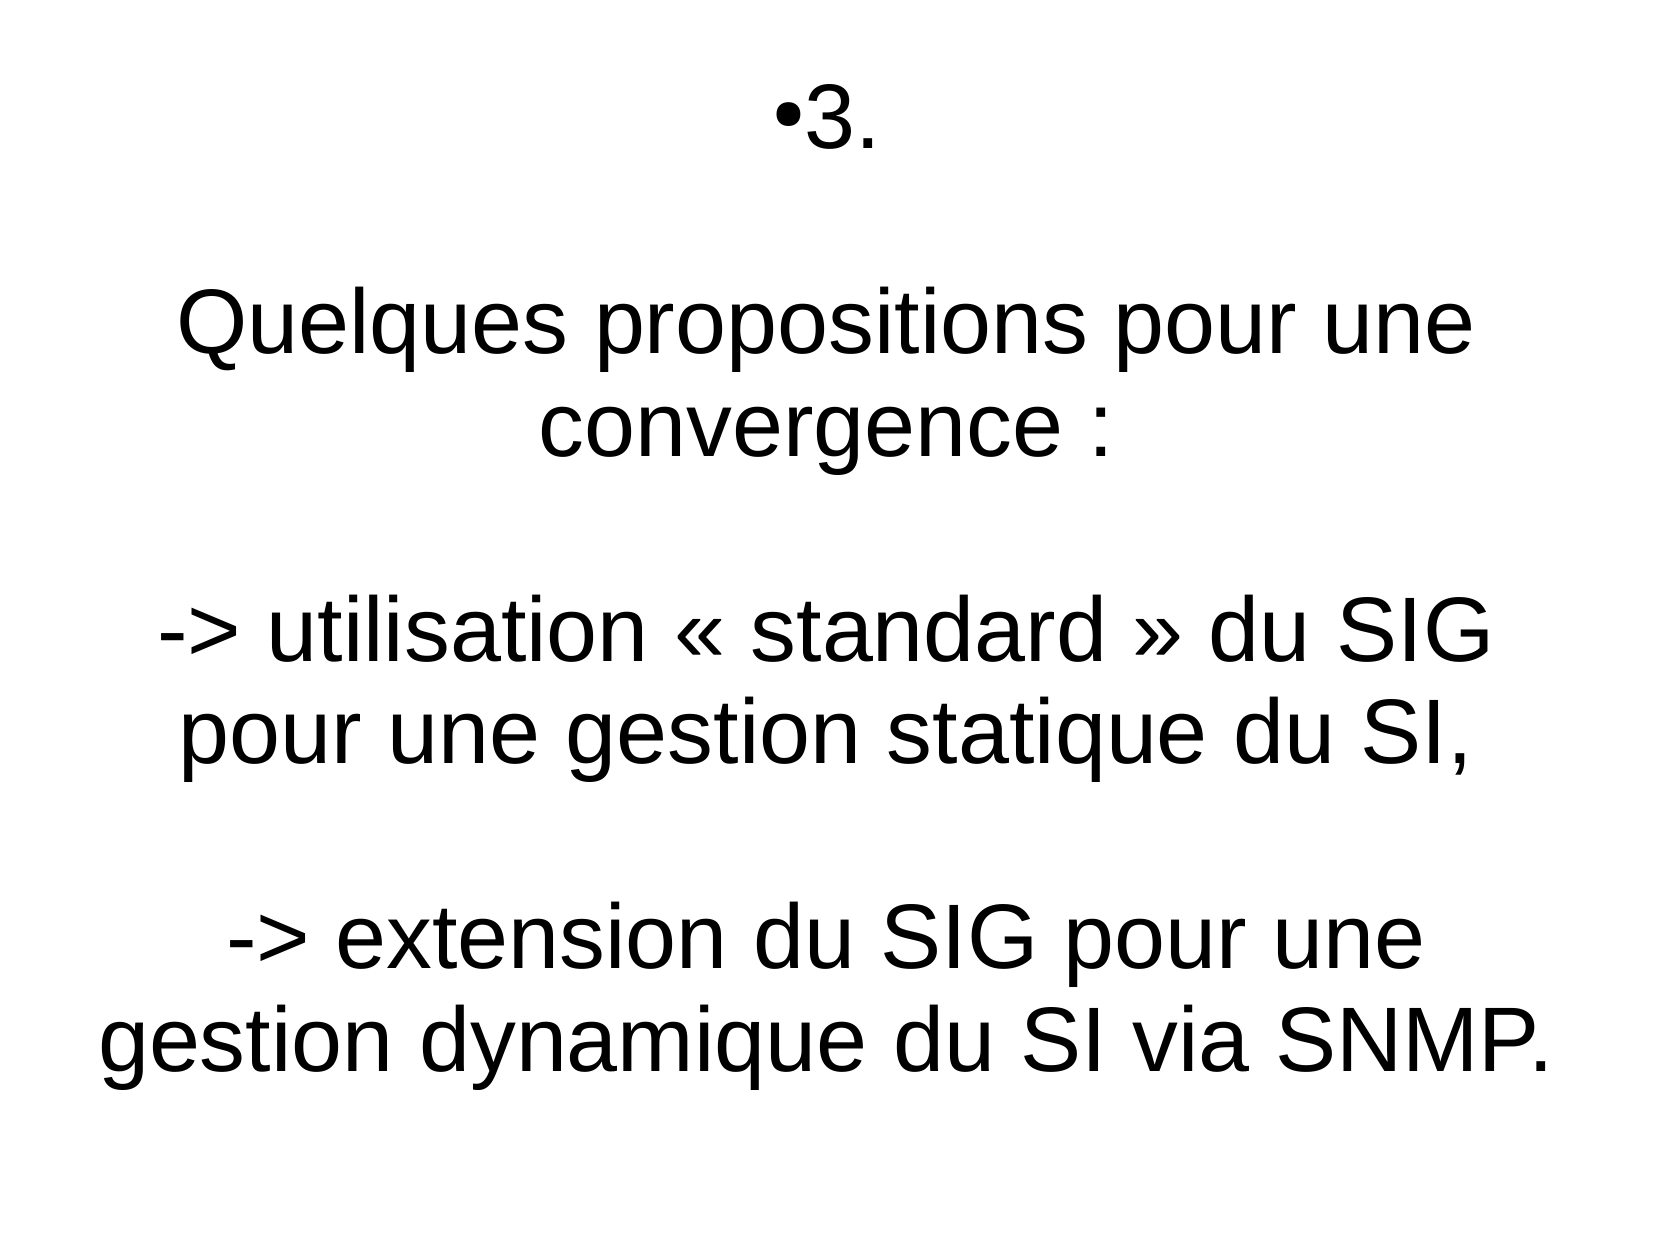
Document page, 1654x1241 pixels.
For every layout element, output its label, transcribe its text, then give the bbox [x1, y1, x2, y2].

title 3. Quelques propositions pour une convergence : -> utilisation « standard » du SIG pour une gestion statique du SI, -> extension du SIG pour une gestion dynamique du SI via SNMP. [82, 65, 1571, 1091]
